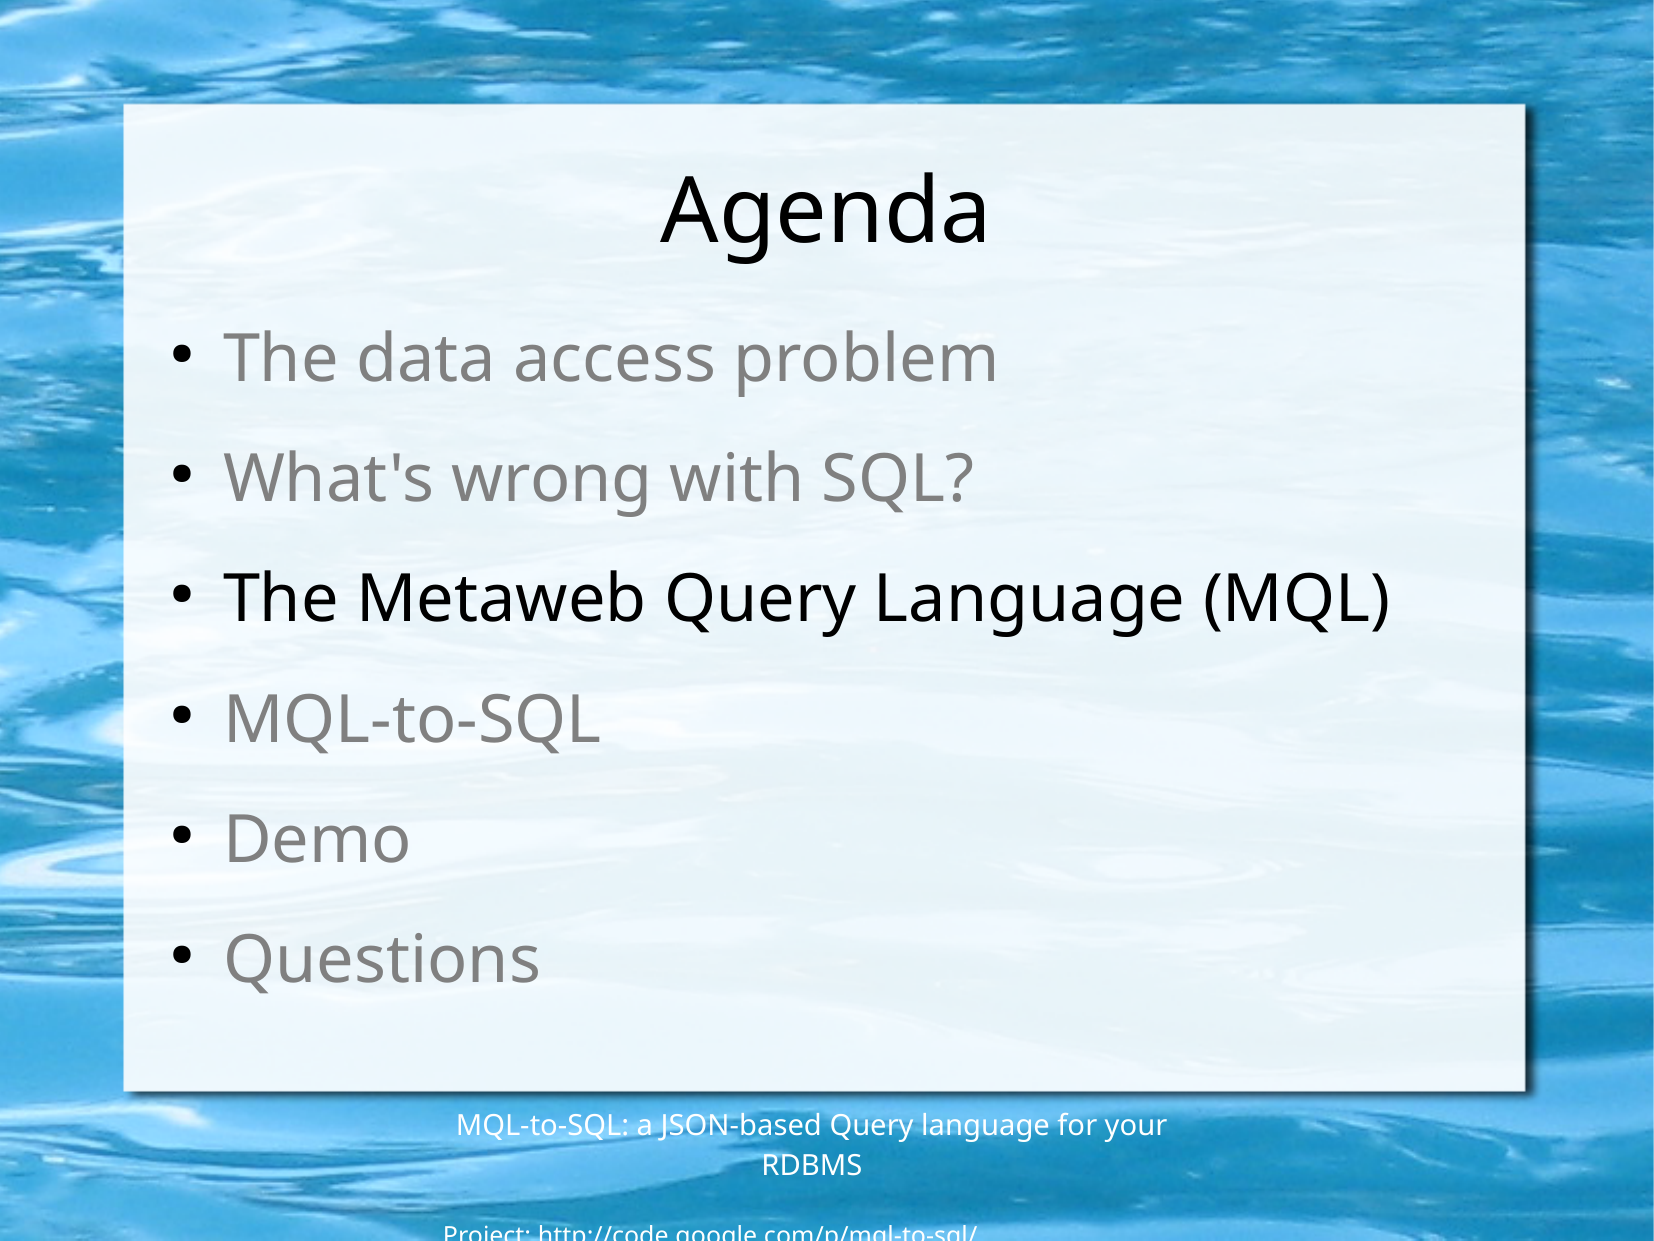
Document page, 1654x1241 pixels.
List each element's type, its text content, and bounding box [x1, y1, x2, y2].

picture [861, 1232, 867, 1241]
picture [725, 1232, 732, 1241]
picture [541, 1232, 548, 1241]
picture [710, 1232, 717, 1241]
picture [643, 1232, 650, 1241]
picture [694, 1232, 701, 1241]
title Agenda [147, 118, 1506, 296]
list The data access problem What's wrong with SQL? The Metaweb Query Language (MQL) MQL-to-SQL Demo Questions [152, 310, 1511, 925]
picture [795, 1232, 802, 1241]
picture [852, 1232, 859, 1241]
picture [575, 1232, 583, 1241]
picture [679, 1232, 686, 1241]
picture [827, 1232, 835, 1241]
picture [780, 1232, 787, 1241]
picture [876, 1232, 883, 1241]
picture [0, 0, 1654, 1241]
picture [914, 1232, 921, 1241]
picture [628, 1232, 635, 1241]
picture [950, 1232, 957, 1241]
picture [471, 1232, 478, 1241]
picture [804, 1232, 810, 1241]
picture [447, 1228, 454, 1235]
